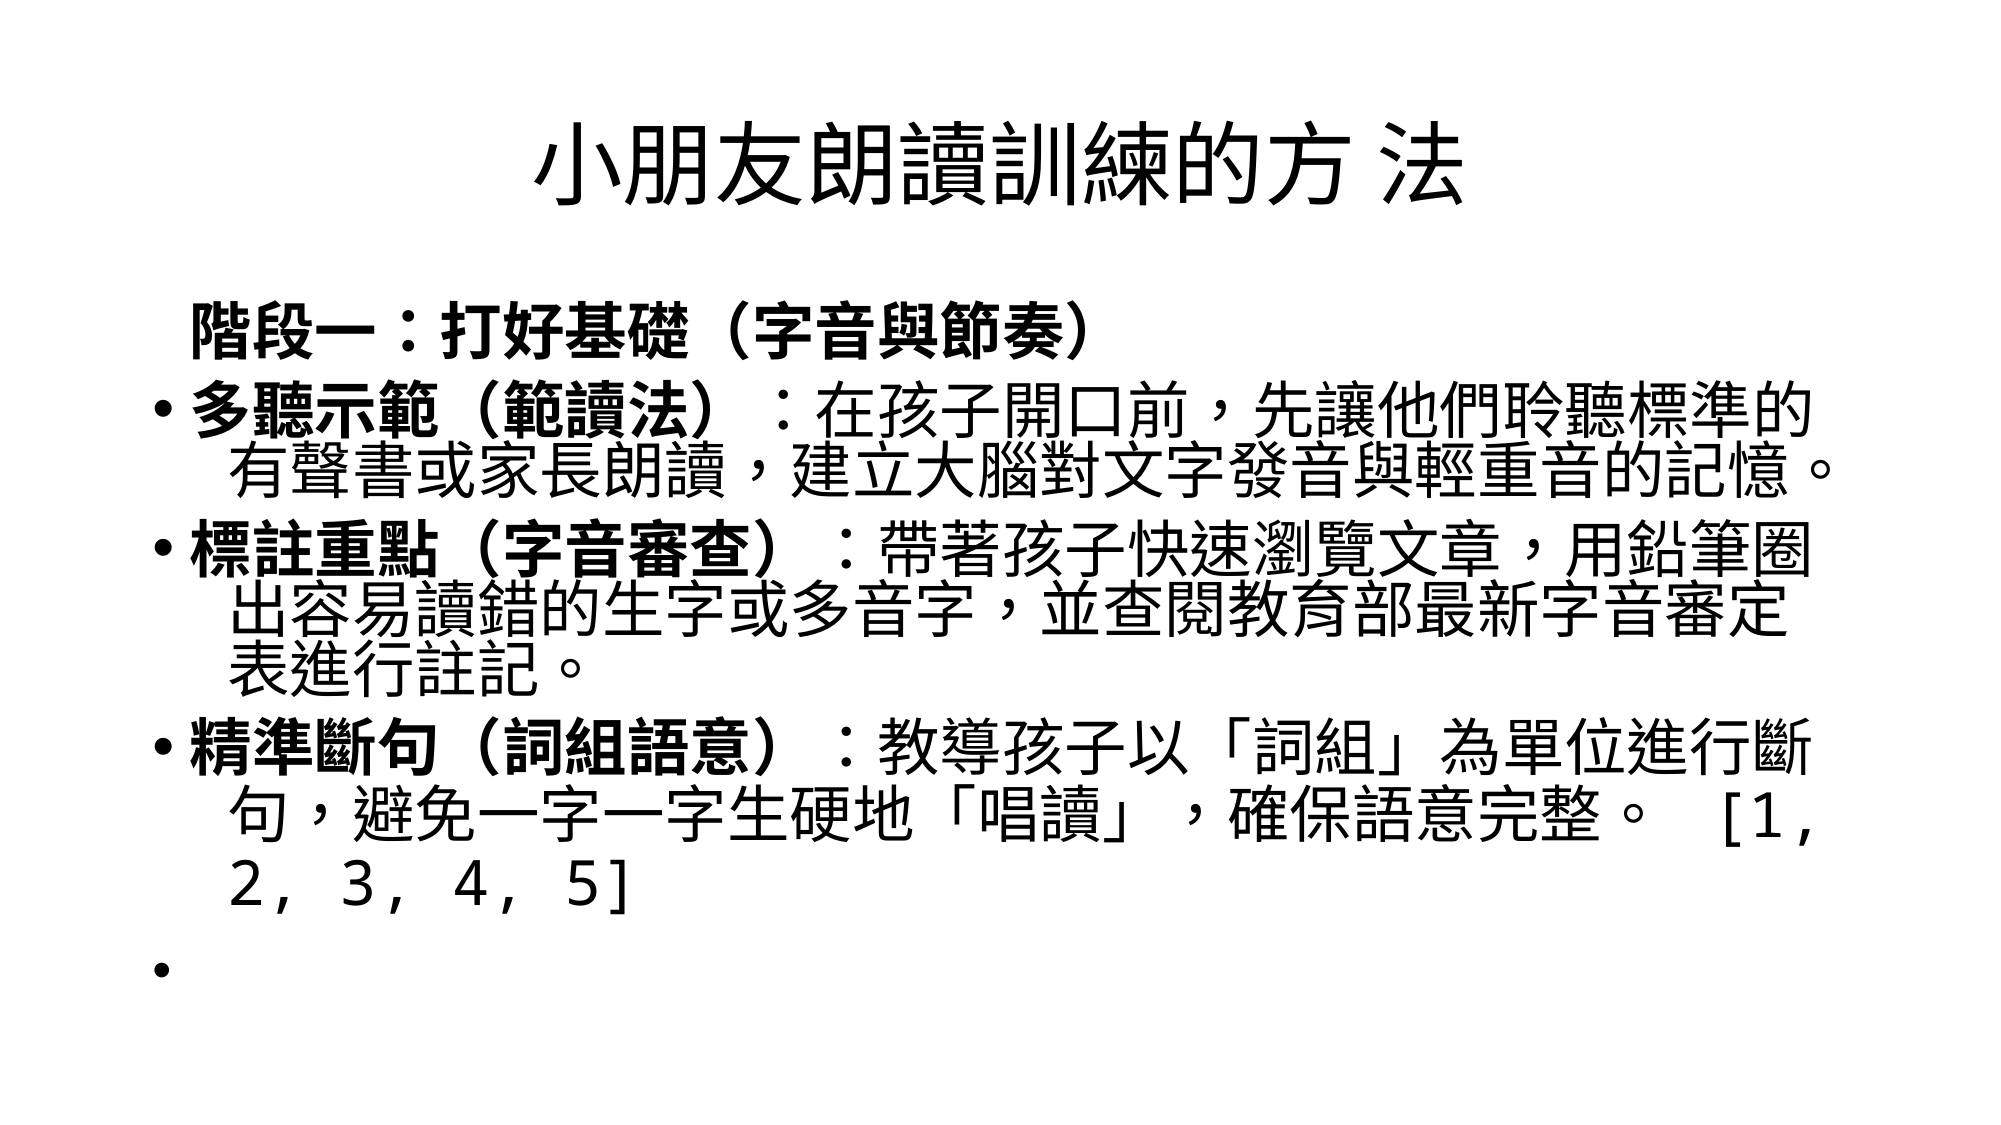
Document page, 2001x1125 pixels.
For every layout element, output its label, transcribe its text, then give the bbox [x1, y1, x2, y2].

title 小朋友朗讀訓練的方 法 [137, 59, 1863, 278]
list 階段一：打好基礎（字音與節奏） 多聽示範（範讀法）：在孩子開口前，先讓他們聆聽標準的有聲書或家長朗讀，建立大腦對文字發音與輕重音的記憶。 標註重點（字音審查）：帶著孩子快速瀏覽文章，用鉛筆圈出容易讀錯的生字或多音字，並查閱教育部最新字音審定表進行註記。 精準斷句（詞組語意）：教導孩子以「詞組」為單位進行斷句，避免一字一字生硬地「唱讀」，確保語意完整。 [1, 2, 3, 4, 5] [137, 299, 1863, 1014]
